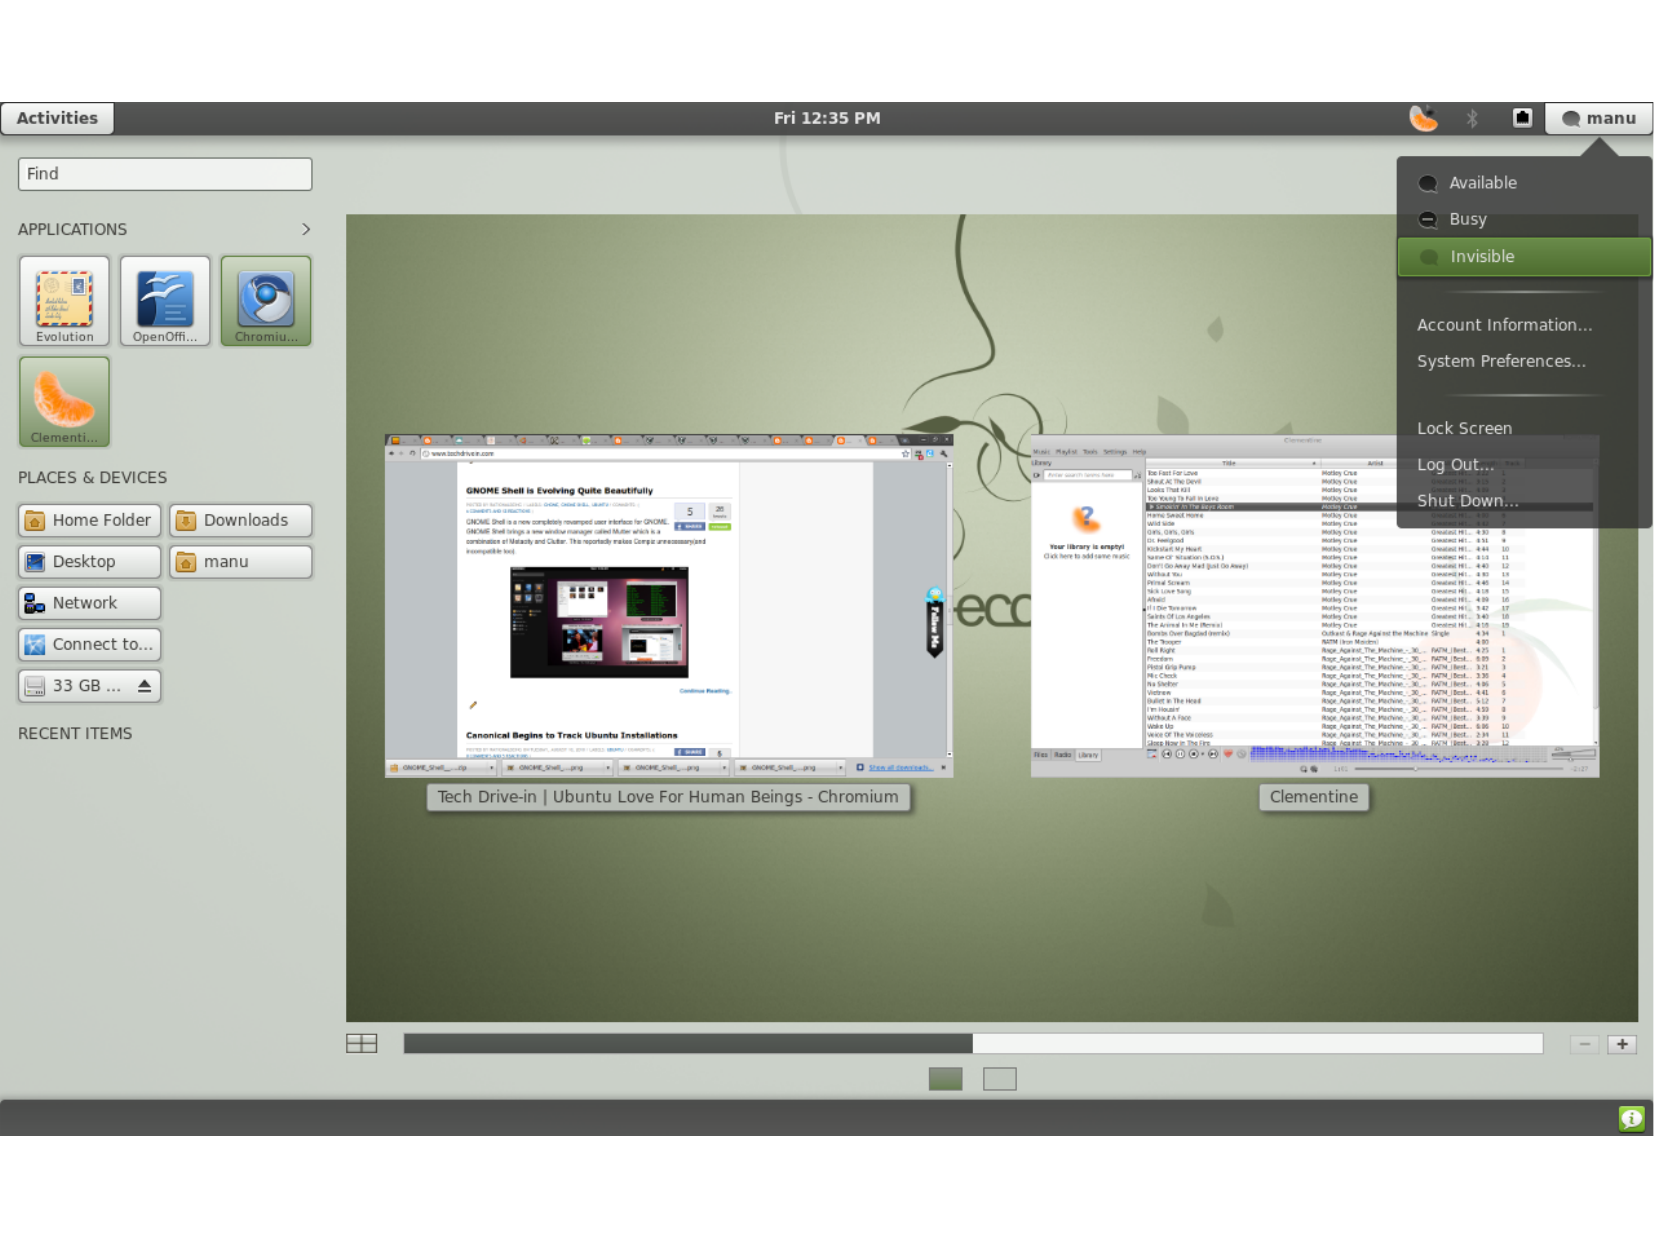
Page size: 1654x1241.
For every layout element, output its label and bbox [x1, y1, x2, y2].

picture [0, 102, 1654, 1136]
